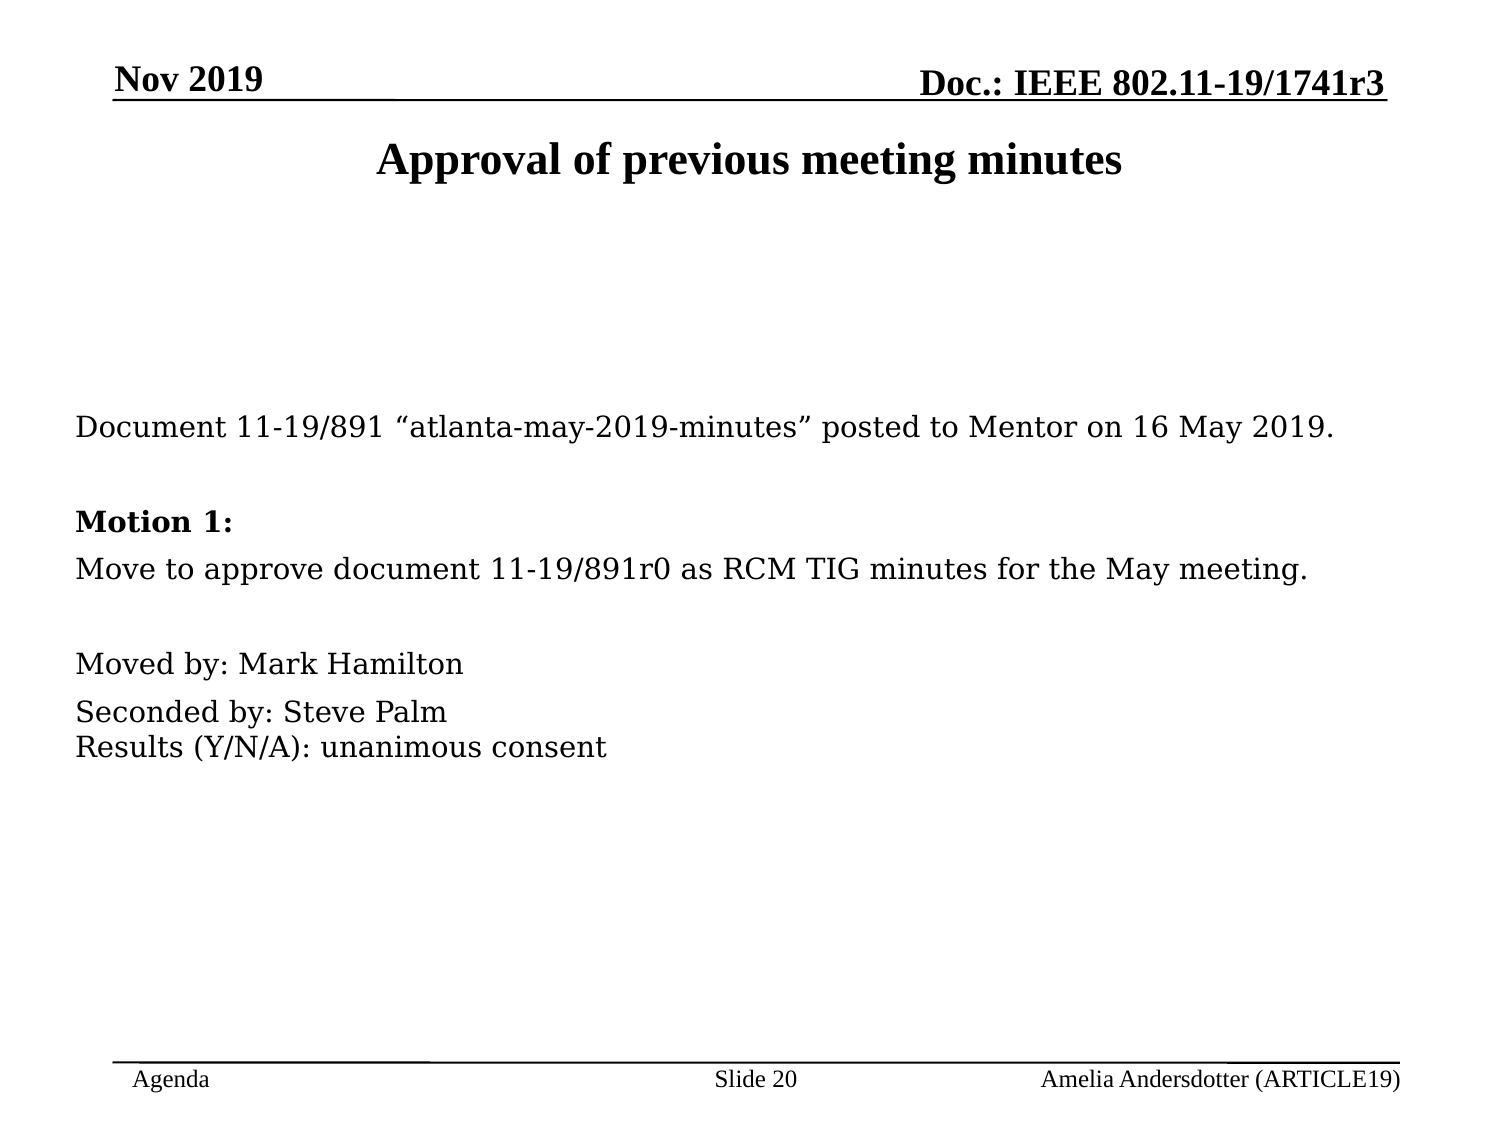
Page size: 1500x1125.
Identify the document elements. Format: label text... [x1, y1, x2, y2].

text_box Slide <number> [712, 1062, 799, 1122]
text_box Nov 2019 [114, 54, 422, 99]
text_box Approval of previous meeting minutes [112, 112, 1387, 201]
text_box Document 11-19/891 “atlanta-may-2019-minutes” posted to Mentor on 16 May 2019. Motion 1: Move to approve document 11-19/891r0 as RCM TIG minutes for the May meeting. Moved by: Mark Hamilton Seconded by: Steve Palm Results (Y/N/A): unanimous consent [75, 408, 1425, 763]
text_box Amelia Andersdotter (ARTICLE19) [878, 1062, 1401, 1092]
